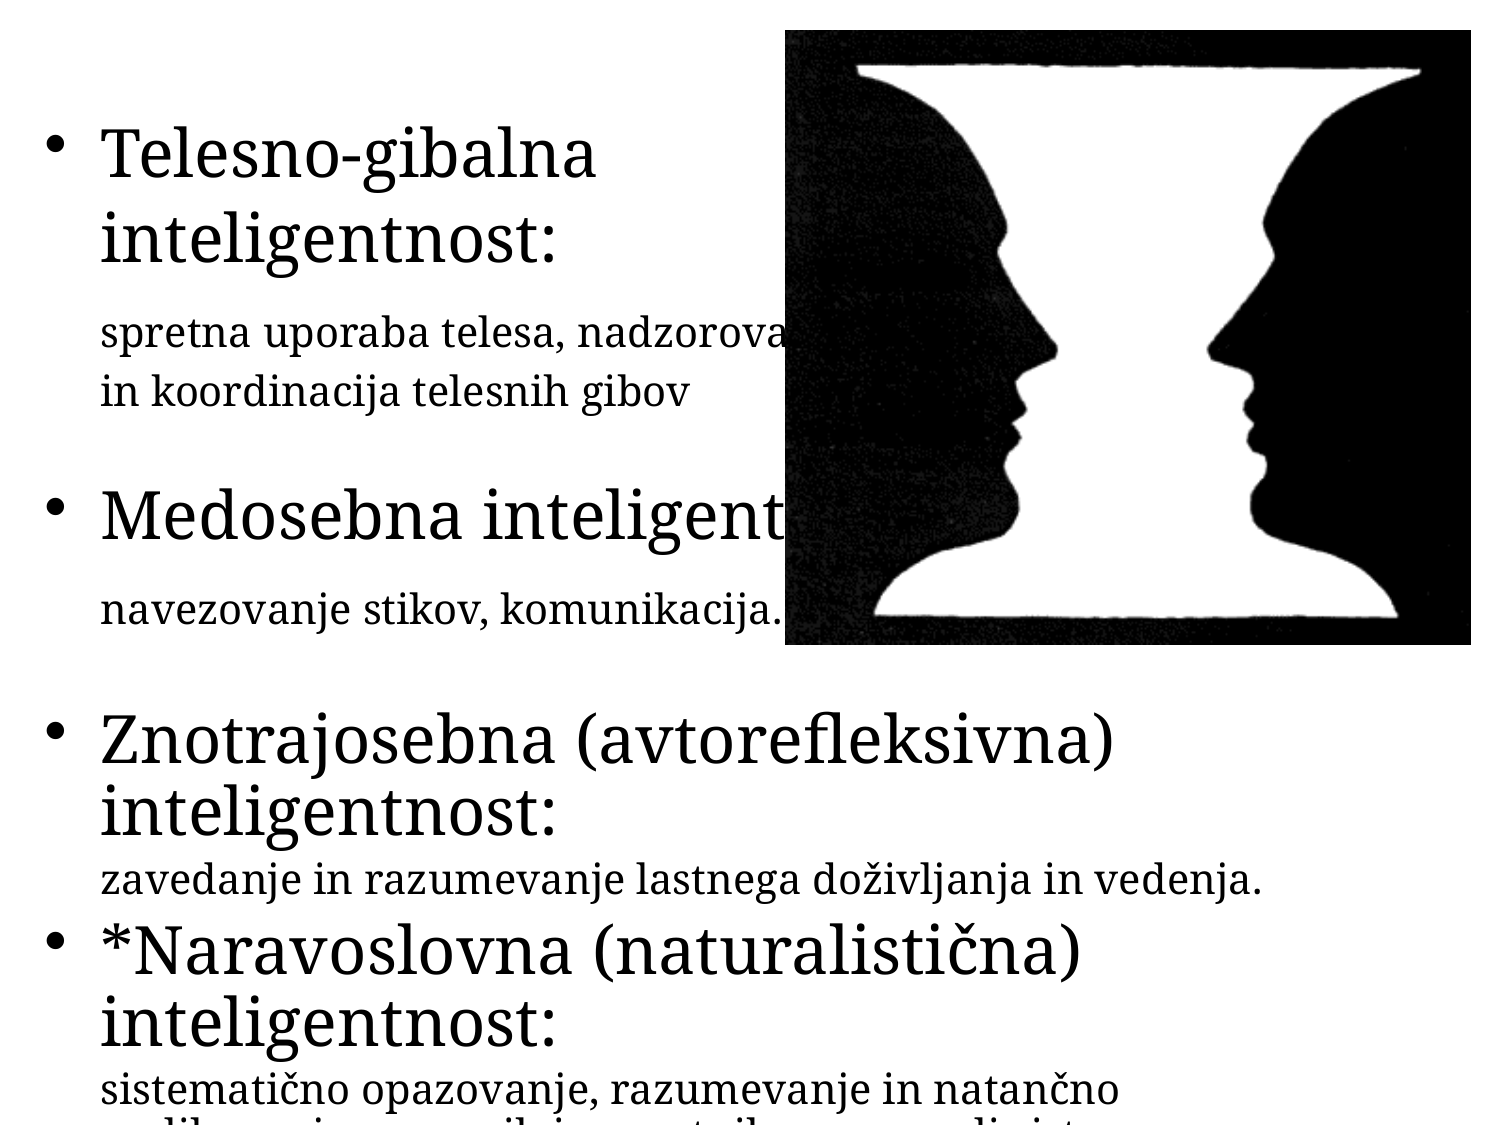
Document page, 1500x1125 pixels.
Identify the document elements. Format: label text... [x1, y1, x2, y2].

picture [785, 30, 1471, 645]
list Telesno-gibalna inteligentnost: spretna uporaba telesa, nadzorovanje in koordinacija telesnih gibov Medosebna inteligentnost: navezovanje stikov, komunikacija. Znotrajosebna (avtorefleksivna) inteligentnost: zavedanje in razumevanje lastnega doživljanja in vedenja. *Naravoslovna (naturalistična) inteligentnost: sistematično opazovanje, razumevanje in natančno razlikovanje naravnih in umetnih vzorcev ali sistemov. [29, 19, 1380, 1071]
